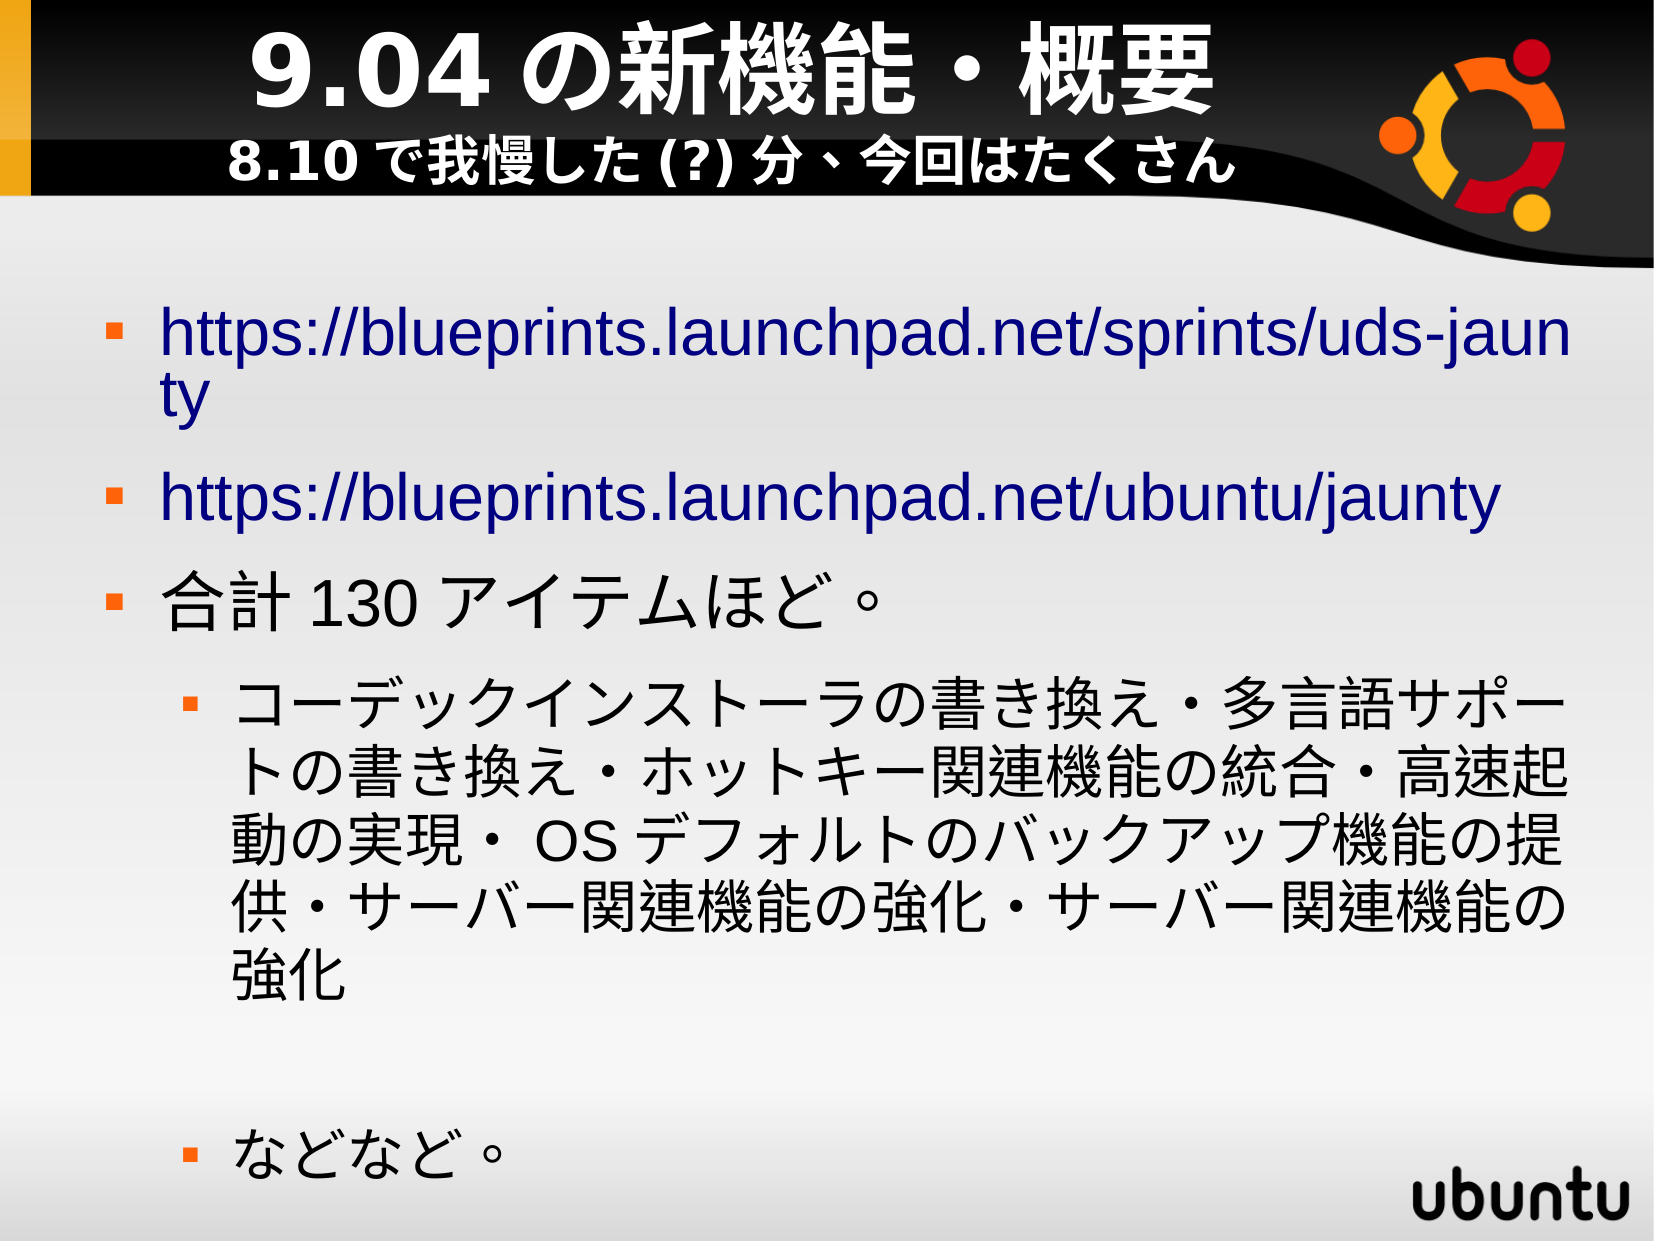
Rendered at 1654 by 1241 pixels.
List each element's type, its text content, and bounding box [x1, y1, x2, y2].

picture [0, 0, 1654, 1241]
list https://blueprints.launchpad.net/sprints/uds-jaunty https://blueprints.launchpad.net/ubuntu/jaunty 合計130アイテムほど。 コーデックインストーラの書き換え・多言語サポートの書き換え・ホットキー関連機能の統合・高速起動の実現・OSデフォルトのバックアップ機能の提供・サーバー関連機能の強化・サーバー関連機能の強化 などなど。 [88, 295, 1577, 1114]
title 9.04の新機能・概要 8.10で我慢した(?)分、今回はたくさん [76, 0, 1388, 208]
